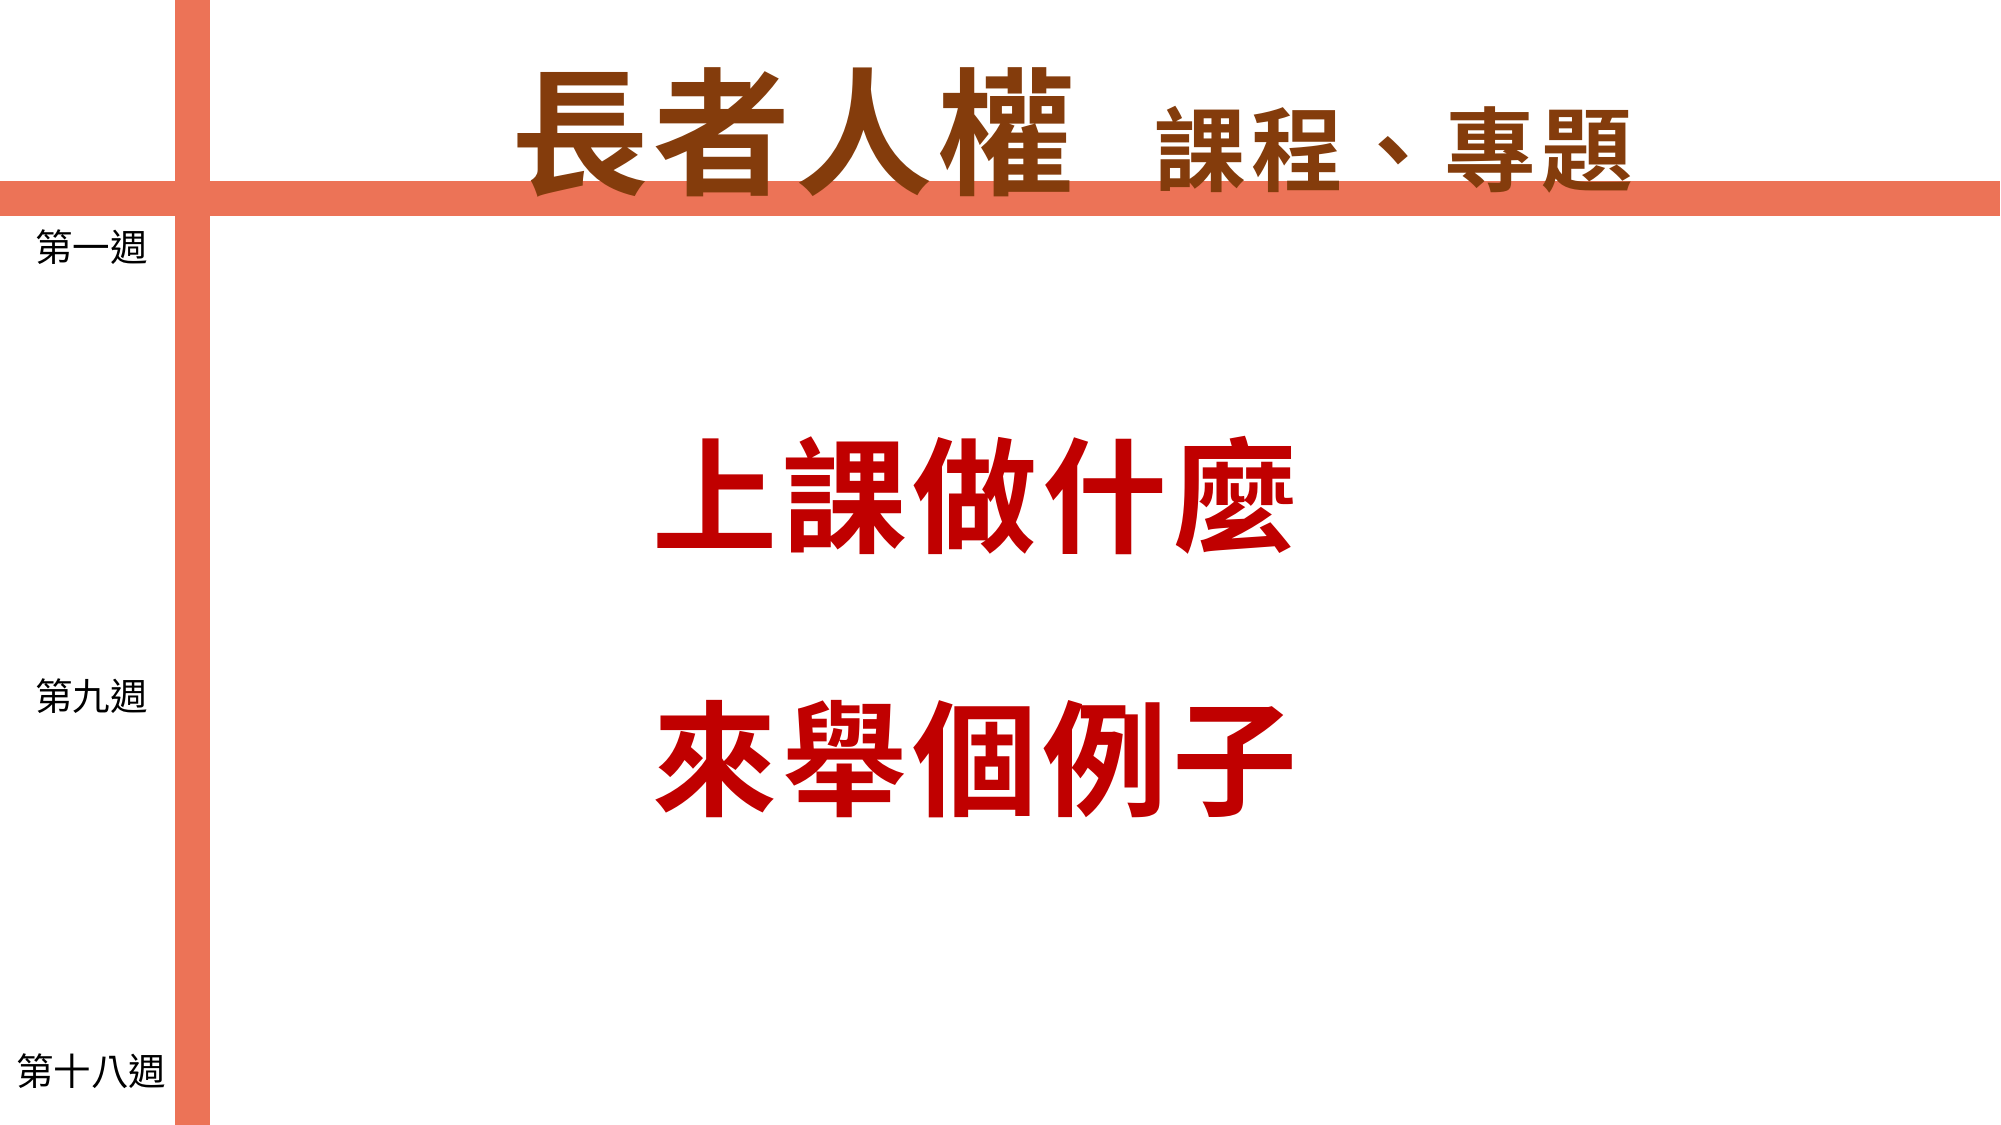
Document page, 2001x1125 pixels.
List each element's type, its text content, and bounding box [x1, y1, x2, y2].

text_box 上課做什麼 來舉個例子 [519, 301, 1431, 948]
text_box 第一週 [20, 216, 164, 278]
text_box [0, 0, 2000, 1125]
text_box 第十八週 [1, 1040, 183, 1101]
text_box 第九週 [20, 664, 164, 726]
text_box 長者人權 課程、專題 [371, 36, 1774, 182]
